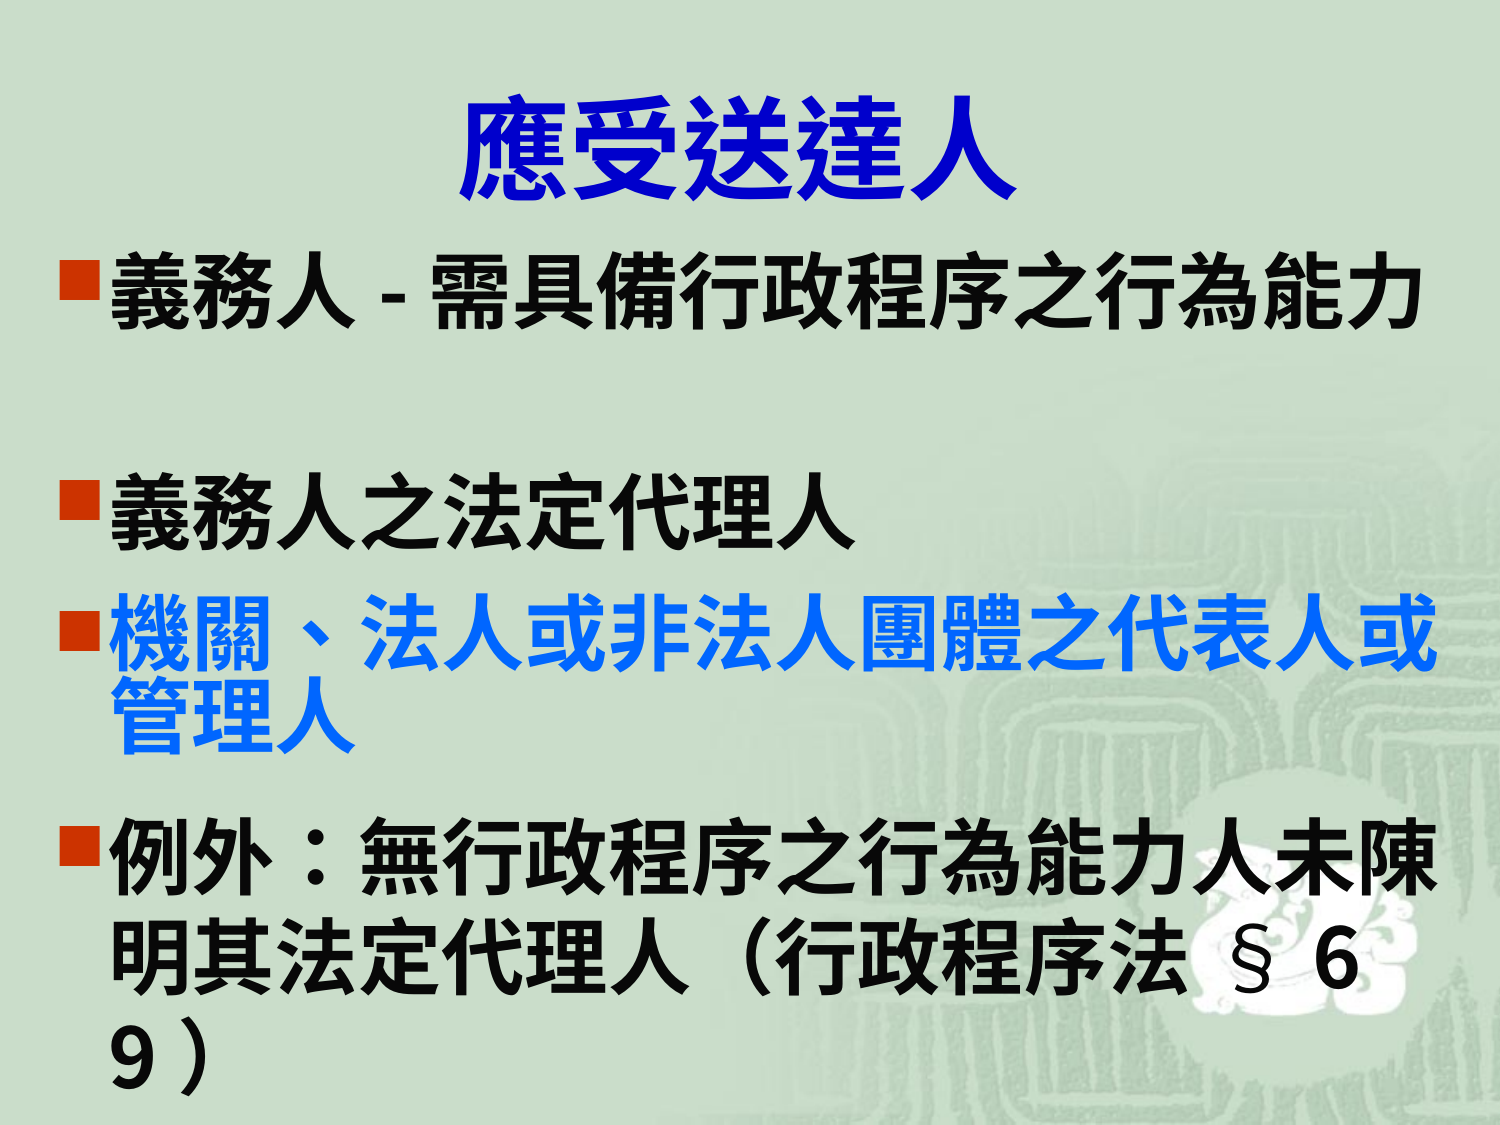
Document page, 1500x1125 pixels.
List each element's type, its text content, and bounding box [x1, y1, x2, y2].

title 應受送達人 [136, 71, 1341, 222]
list 義務人-需具備行政程序之行為能力 義務人之法定代理人 機關、法人或非法人團體之代表人或管理人 例外：無行政程序之行為能力人未陳明其法定代理人（行政程序法§ 69） [37, 231, 1463, 1125]
picture [0, 0, 1500, 1125]
